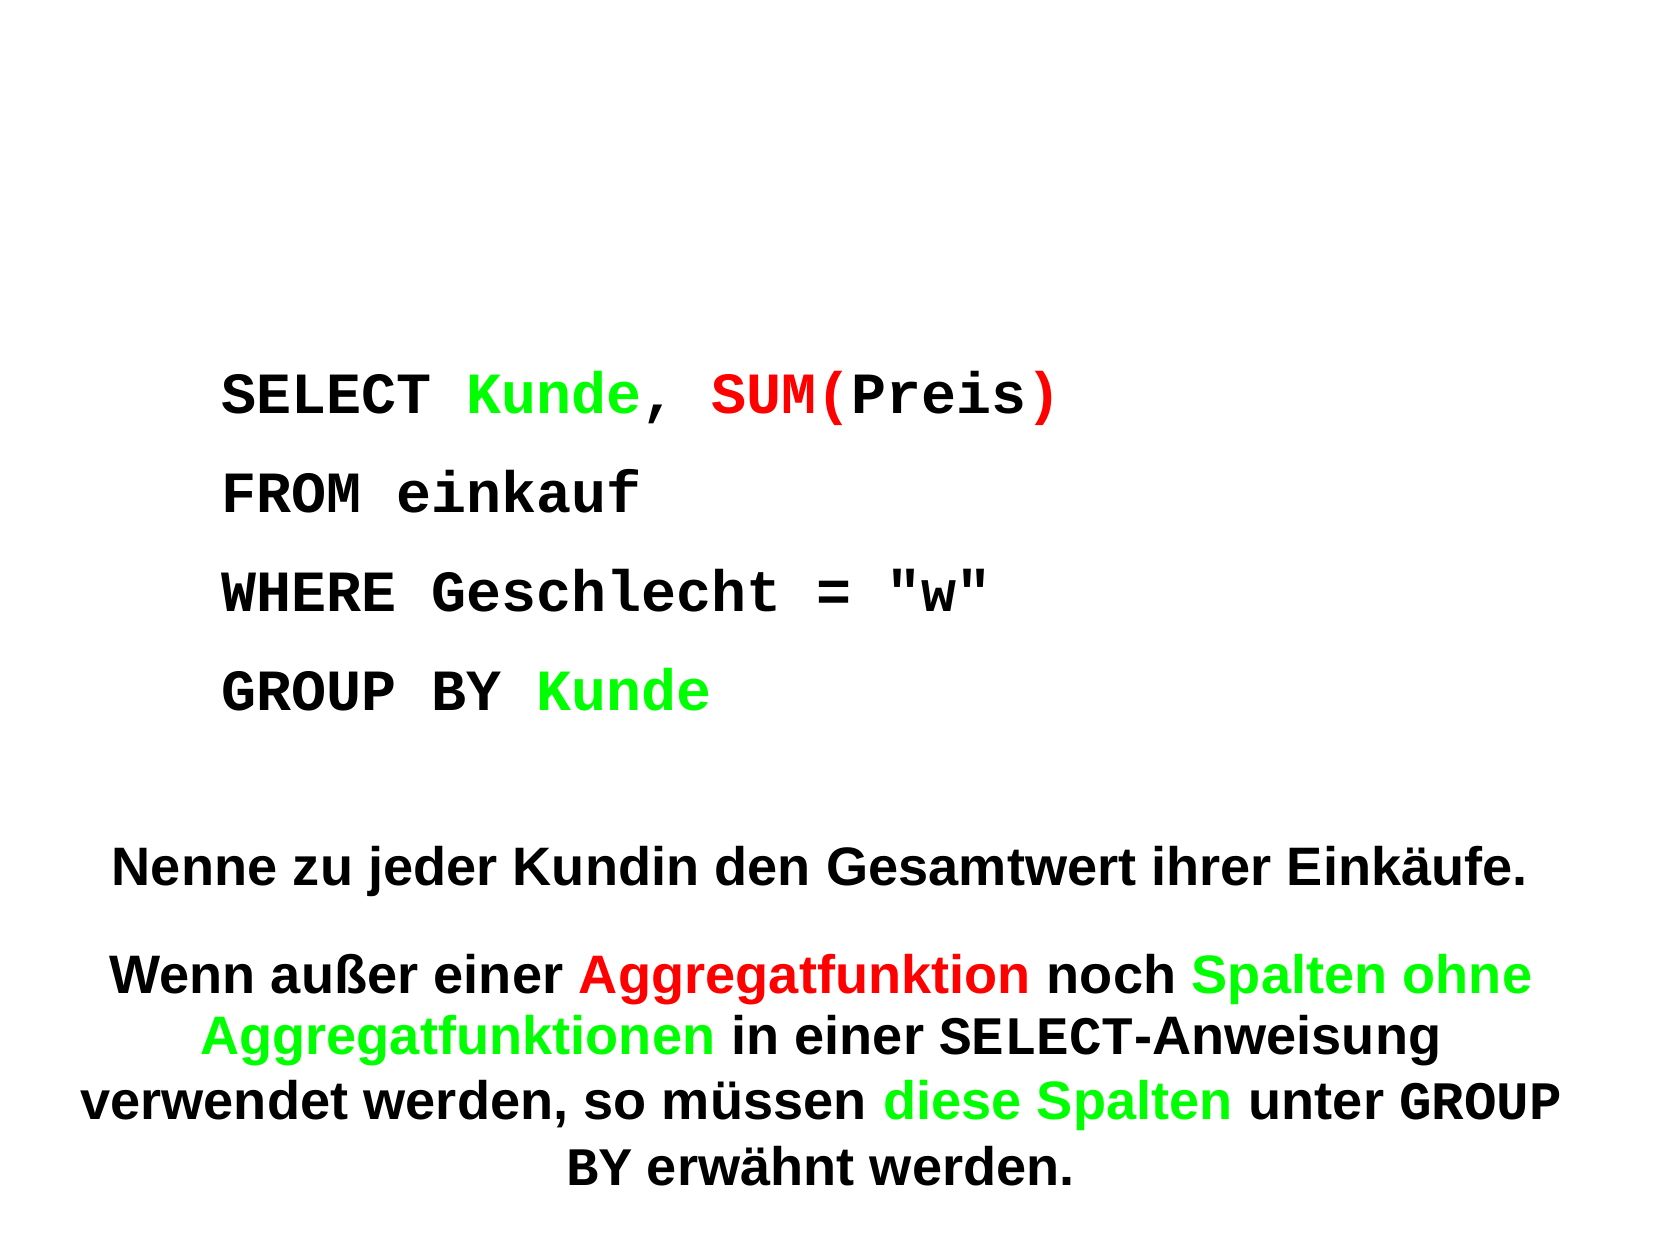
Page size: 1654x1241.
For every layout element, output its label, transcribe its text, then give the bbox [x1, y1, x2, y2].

title Nenne zu jeder Kundin den Gesamtwert ihrer Einkäufe. [76, 787, 1566, 941]
title Wenn außer einer Aggregatfunktion noch Spalten ohne Aggregatfunktionen in einer SELECT-Anweisung verwendet werden, so müssen diese Spalten unter GROUP BY erwähnt werden. [76, 941, 1566, 1205]
text_box SELECT Kunde, SUM(Preis) FROM einkauf WHERE Geschlecht = "w" GROUP BY Kunde [206, 324, 1565, 706]
